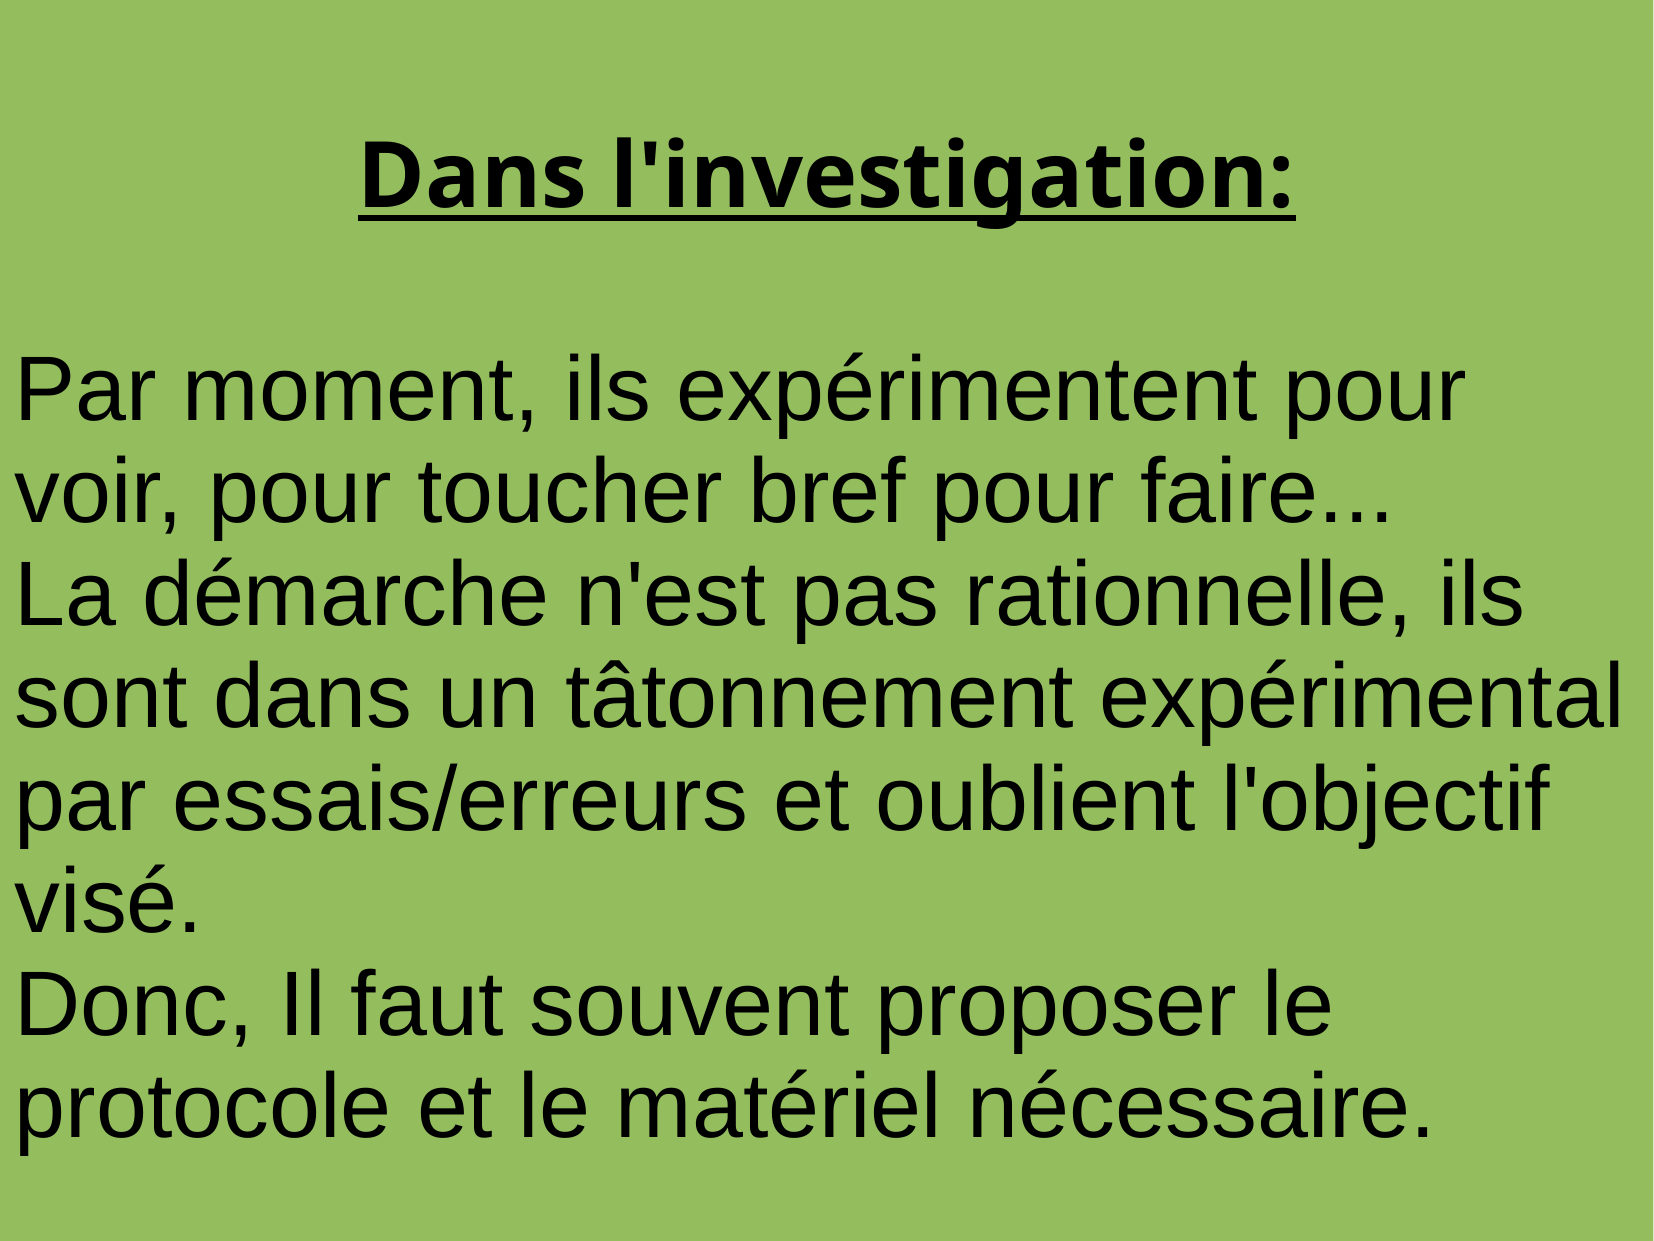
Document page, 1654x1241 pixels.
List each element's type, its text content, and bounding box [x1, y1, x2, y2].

text_box Dans l'investigation: Par moment, ils expérimentent pour voir, pour toucher bref pour faire... La démarche n'est pas rationnelle, ils sont dans un tâtonnement expérimental par essais/erreurs et oublient l'objectif visé. Donc, Il faut souvent proposer le protocole et le matériel nécessaire. [0, 0, 1654, 1241]
